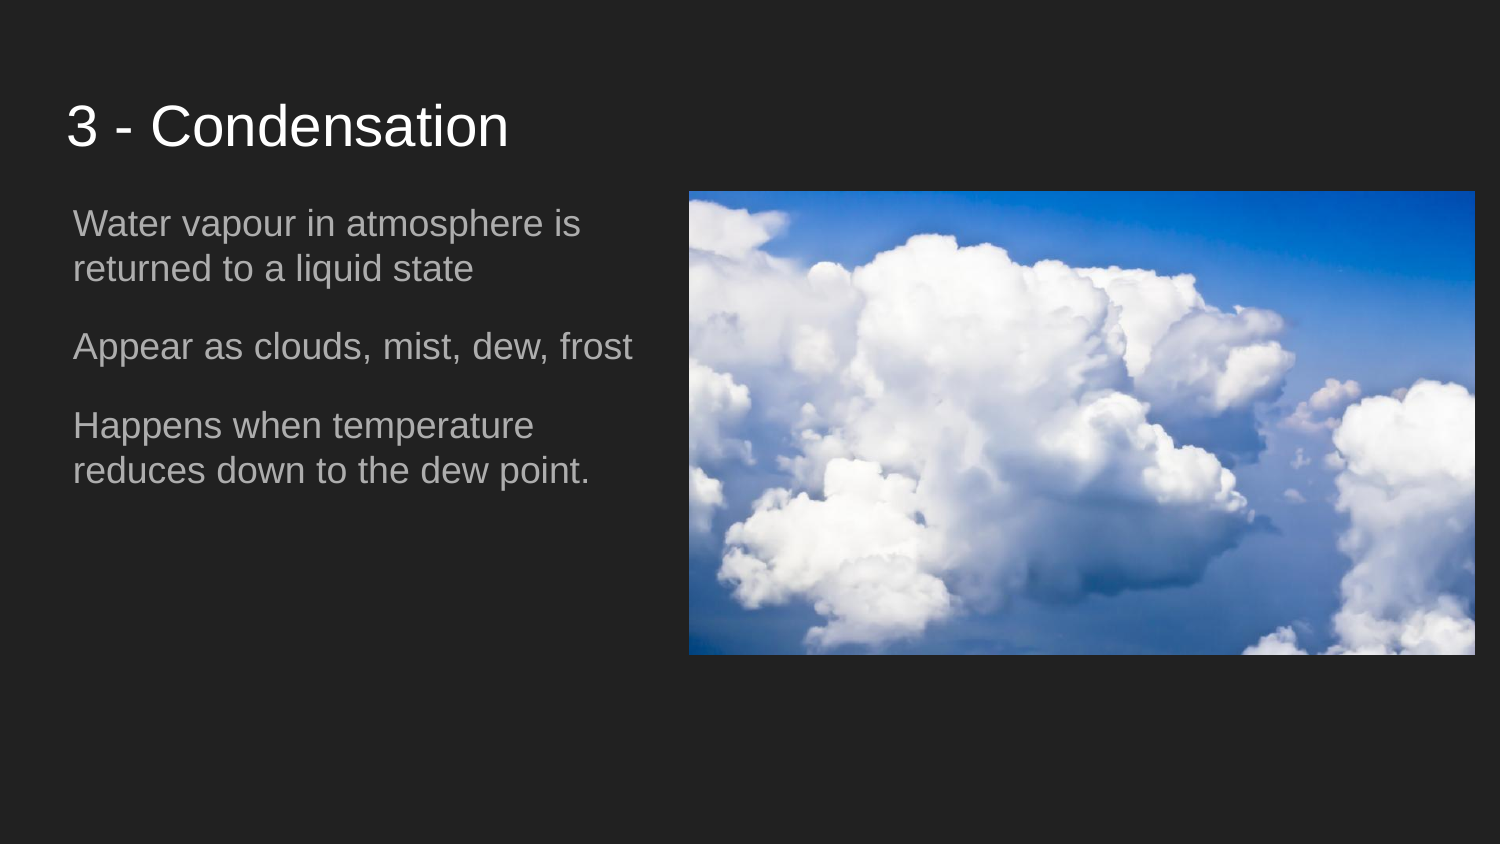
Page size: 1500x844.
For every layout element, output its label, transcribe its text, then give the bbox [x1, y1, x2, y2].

title 3 - Condensation [51, 72, 1449, 167]
picture [689, 191, 1475, 655]
list Water vapour in atmosphere is returned to a liquid state Appear as clouds, mist, dew, frost Happens when temperature reduces down to the dew point. [57, 183, 665, 745]
